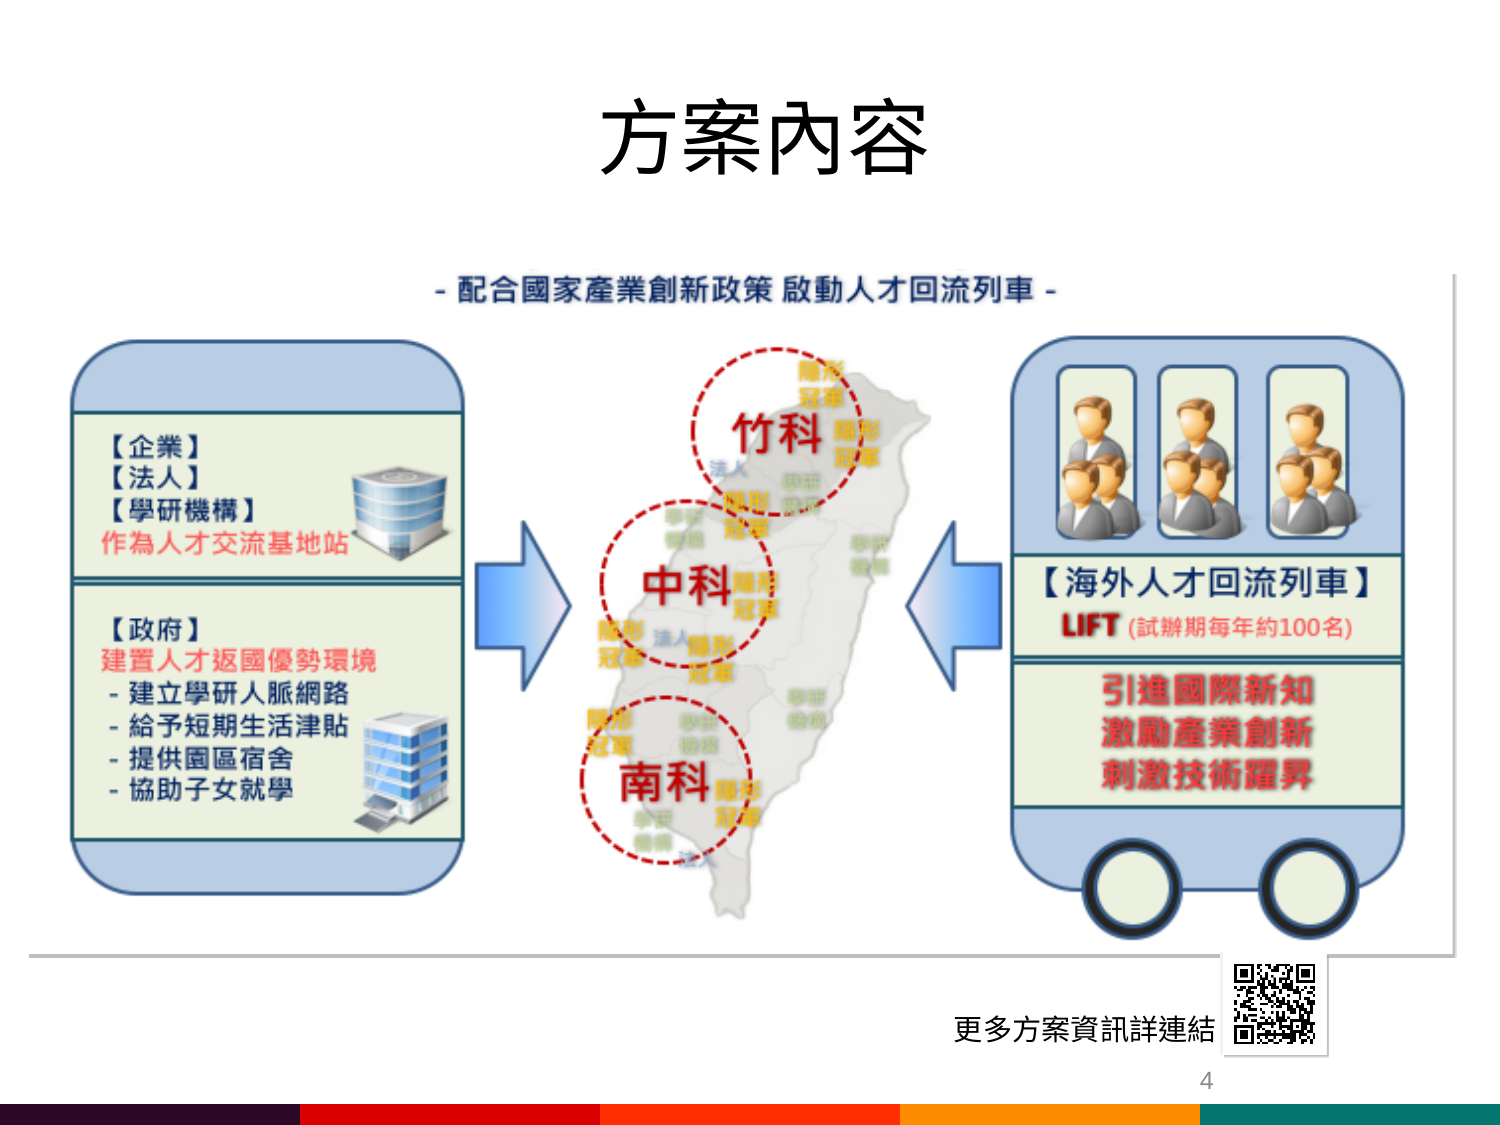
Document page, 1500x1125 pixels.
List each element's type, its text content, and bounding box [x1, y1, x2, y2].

text_box 4 [1184, 1057, 1498, 1105]
picture [0, 269, 1453, 1055]
text_box 方案內容 [135, 76, 1411, 195]
text_box 更多方案資訊詳連結 [939, 1004, 1220, 1054]
